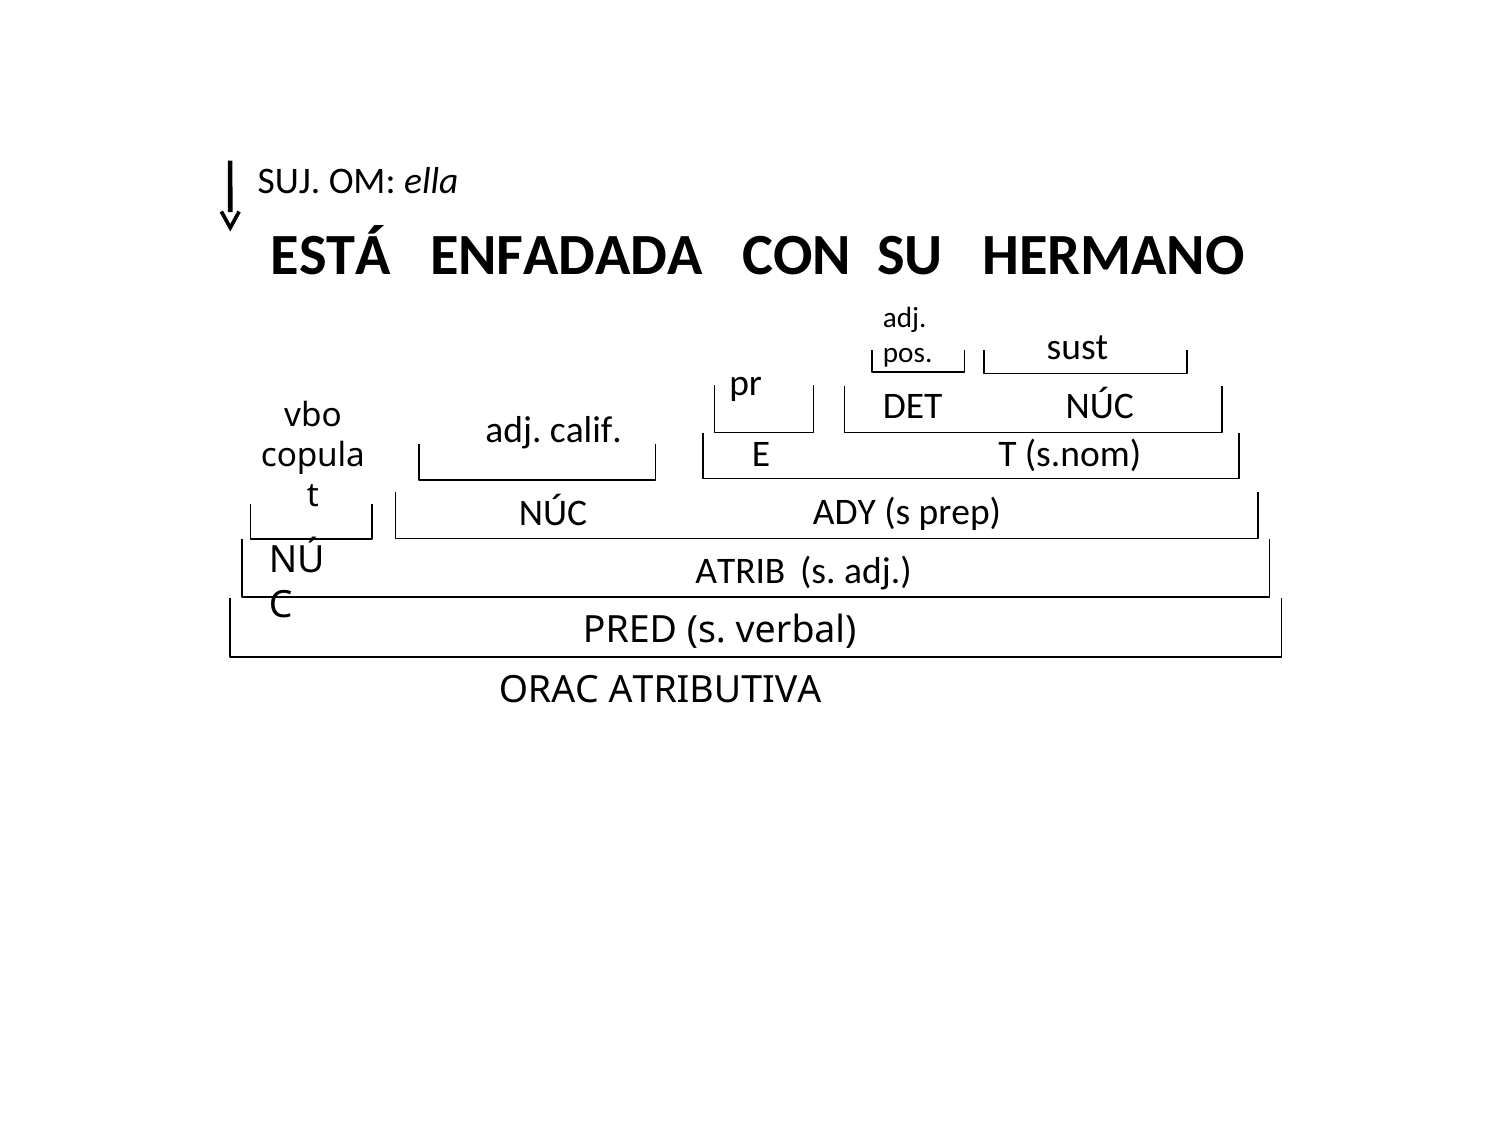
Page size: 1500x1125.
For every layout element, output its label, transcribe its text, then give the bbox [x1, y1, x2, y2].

text_box T (s.nom) [983, 420, 1157, 482]
text_box ESTÁ ENFADADA CON SU HERMANO [255, 208, 1261, 294]
text_box NÚC [1050, 373, 1149, 434]
text_box SUJ. OM: ella [242, 148, 474, 210]
text_box adj.pos. [868, 290, 956, 373]
text_box sust [1031, 314, 1124, 375]
text_box ORAC ATRIBUTIVA [483, 656, 1126, 718]
text_box NÚC [253, 527, 358, 596]
text_box vbo copulat [242, 385, 384, 521]
text_box E [737, 420, 786, 482]
text_box ADY (s prep) [798, 479, 1258, 541]
text_box NÚC [253, 598, 358, 633]
text_box ATRIB [680, 538, 785, 600]
text_box pr [714, 349, 800, 411]
text_box NÚC [504, 479, 603, 541]
text_box adj. calif. [458, 397, 649, 458]
text_box (s. adj.) [785, 538, 987, 600]
text_box DET [868, 373, 997, 434]
text_box PRED (s. verbal) [568, 597, 927, 656]
